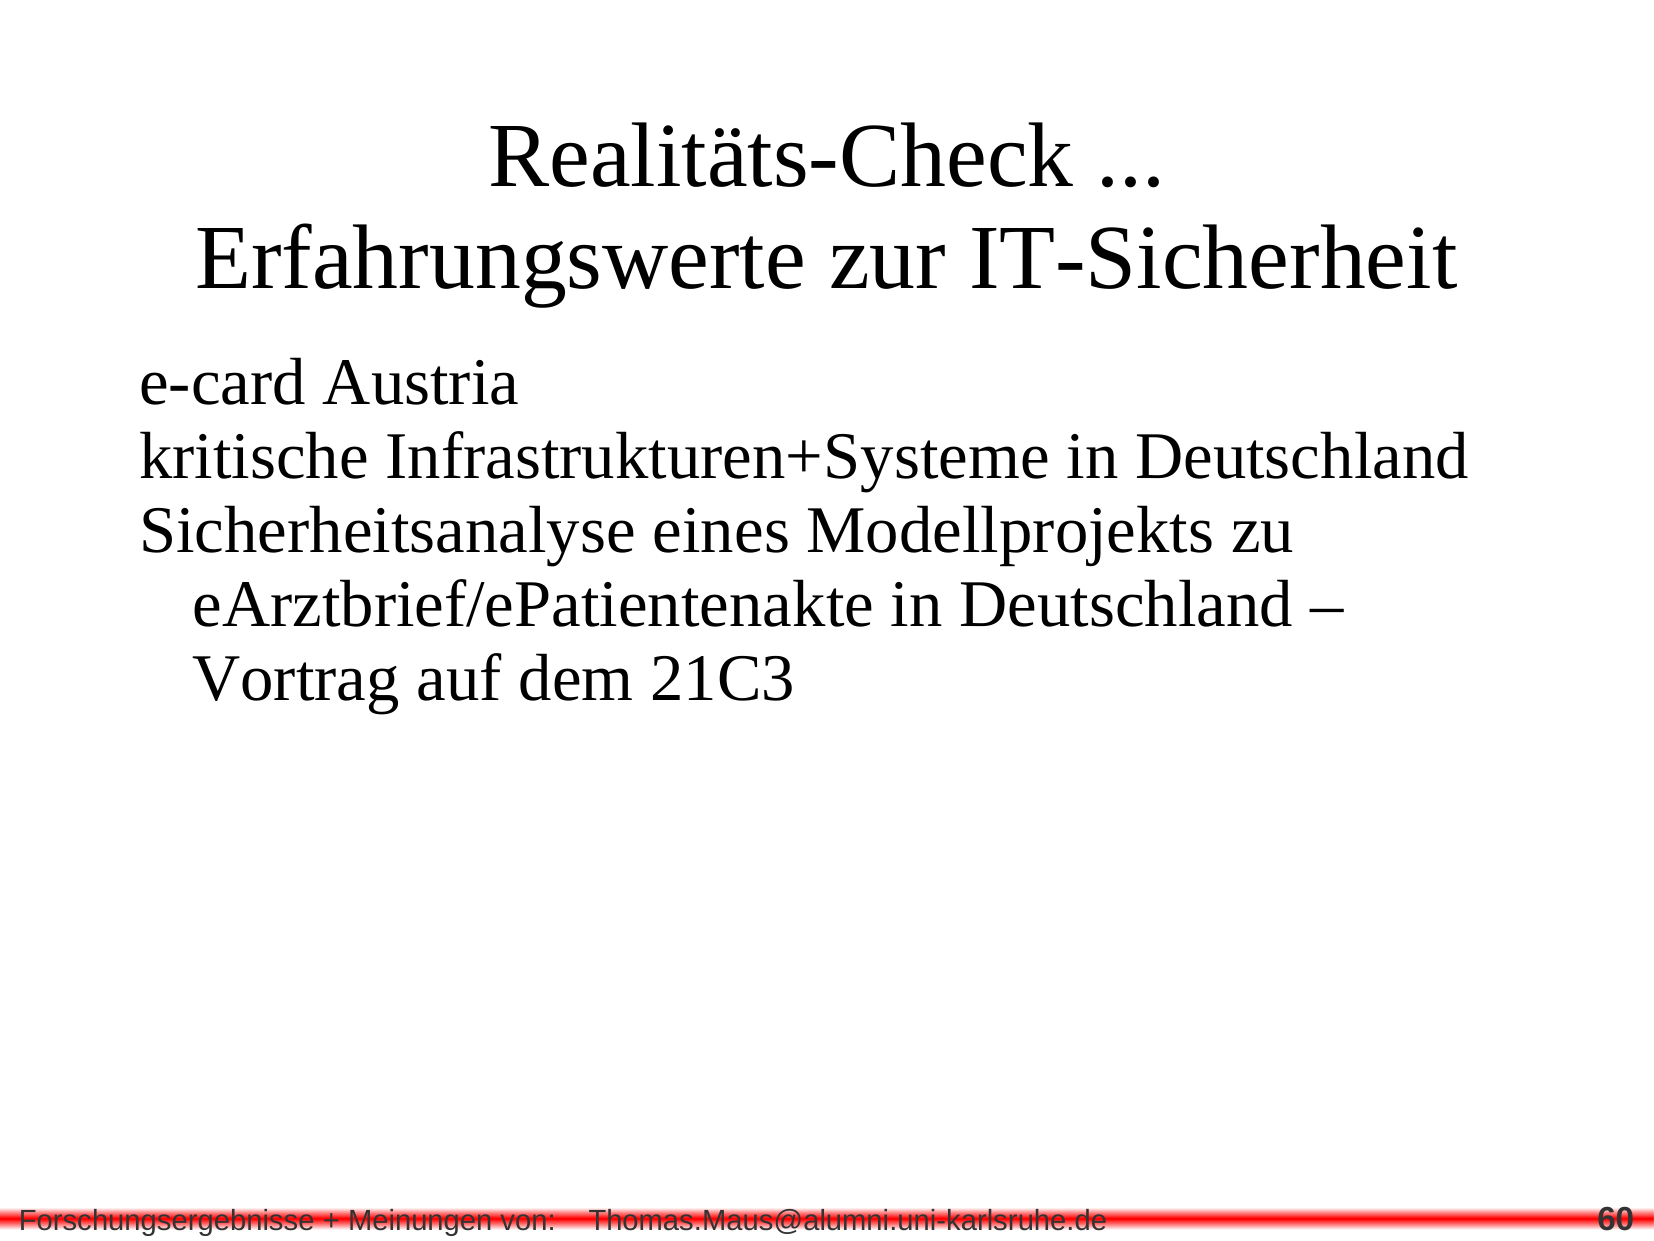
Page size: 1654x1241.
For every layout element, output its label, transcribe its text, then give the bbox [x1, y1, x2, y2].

title Realitäts-Check ... Erfahrungswerte zur IT-Sicherheit [121, 95, 1534, 318]
list e-card Austria kritische Infrastrukturen+Systeme in Deutschland Sicherheitsanalyse eines Modellprojekts zu eArztbrief/ePatientenakte in Deutschland – Vortrag auf dem 21C3 [121, 344, 1534, 1168]
